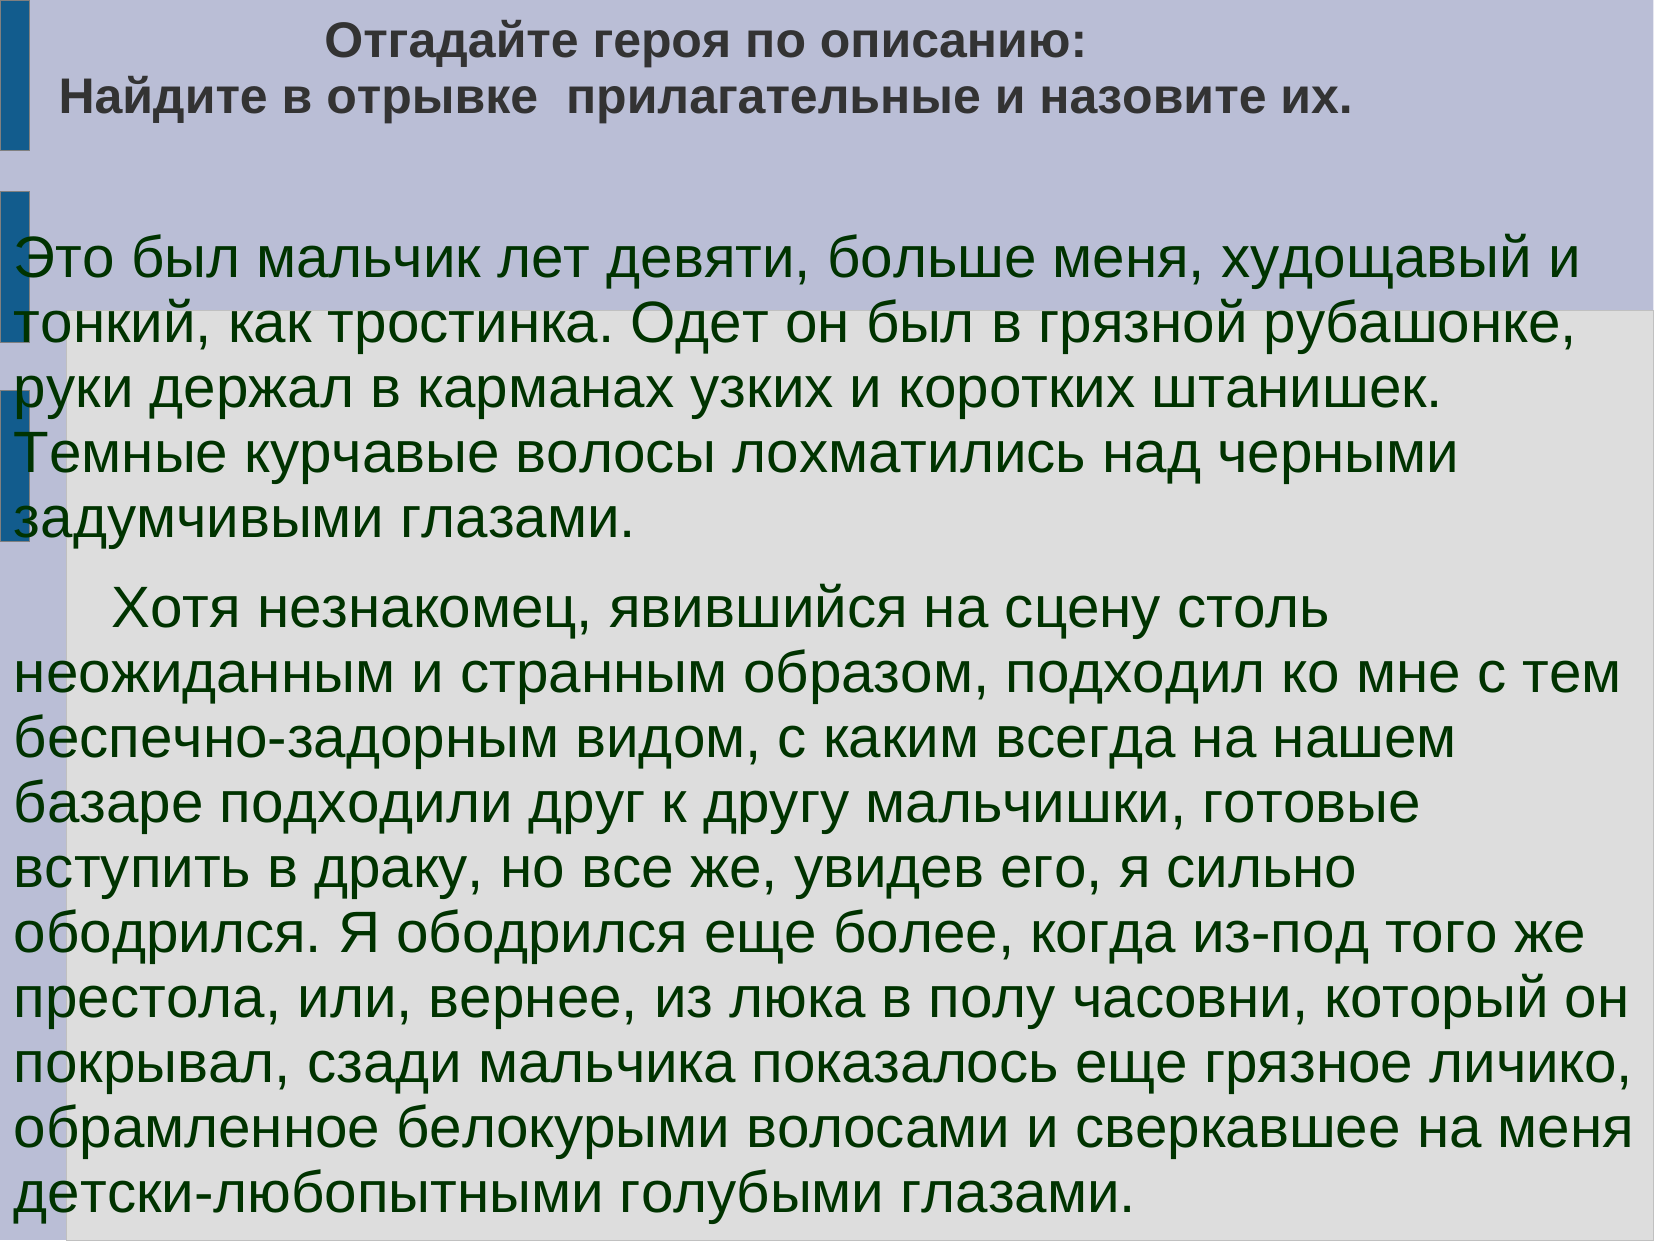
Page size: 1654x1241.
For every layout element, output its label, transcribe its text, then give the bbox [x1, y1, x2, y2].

text_box Это был мальчик лет девяти, больше меня, худощавый и тонкий, как тростинка. Одет он был в грязной рубашонке, руки держал в карманах узких и коротких штанишек. Темные курчавые волосы лохматились над черными задумчивыми глазами. Хотя незнакомец, явившийся на сцену столь неожиданным и странным образом, подходил ко мне с тем беспечно-задорным видом, с каким всегда на нашем базаре подходили друг к другу мальчишки, готовые вступить в драку, но все же, увидев его, я сильно ободрился. Я ободрился еще более, когда из-под того же престола, или, вернее, из люка в полу часовни, который он покрывал, сзади мальчика показалось еще грязное личико, обрамленное белокурыми волосами и сверкавшее на меня детски-любопытными голубыми глазами. [13, 224, 1652, 1241]
title Отгадайте героя по описанию: Найдите в отрывке прилагательные и назовите их. [0, 0, 1413, 172]
